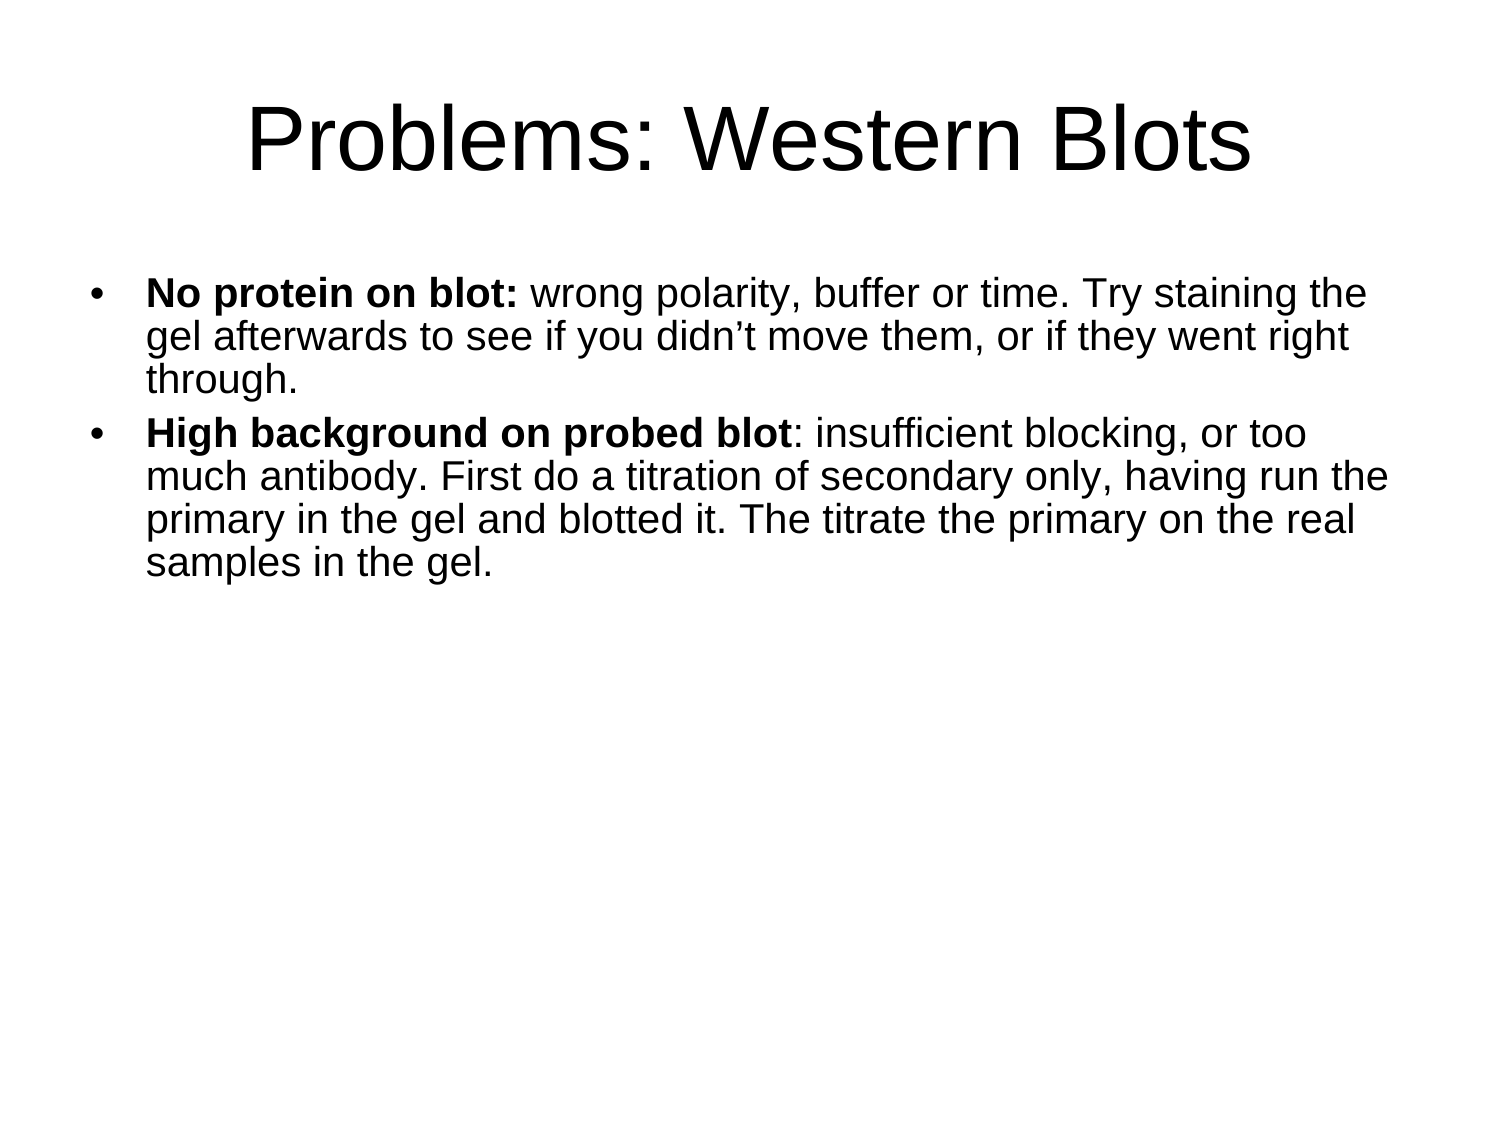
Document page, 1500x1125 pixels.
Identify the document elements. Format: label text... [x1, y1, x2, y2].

list No protein on blot: wrong polarity, buffer or time. Try staining the gel afterwards to see if you didn’t move them, or if they went right through. High background on probed blot: insufficient blocking, or too much antibody. First do a titration of secondary only, having run the primary in the gel and blotted it. The titrate the primary on the real samples in the gel. [75, 262, 1426, 1006]
title Problems: Western Blots [75, 45, 1426, 233]
